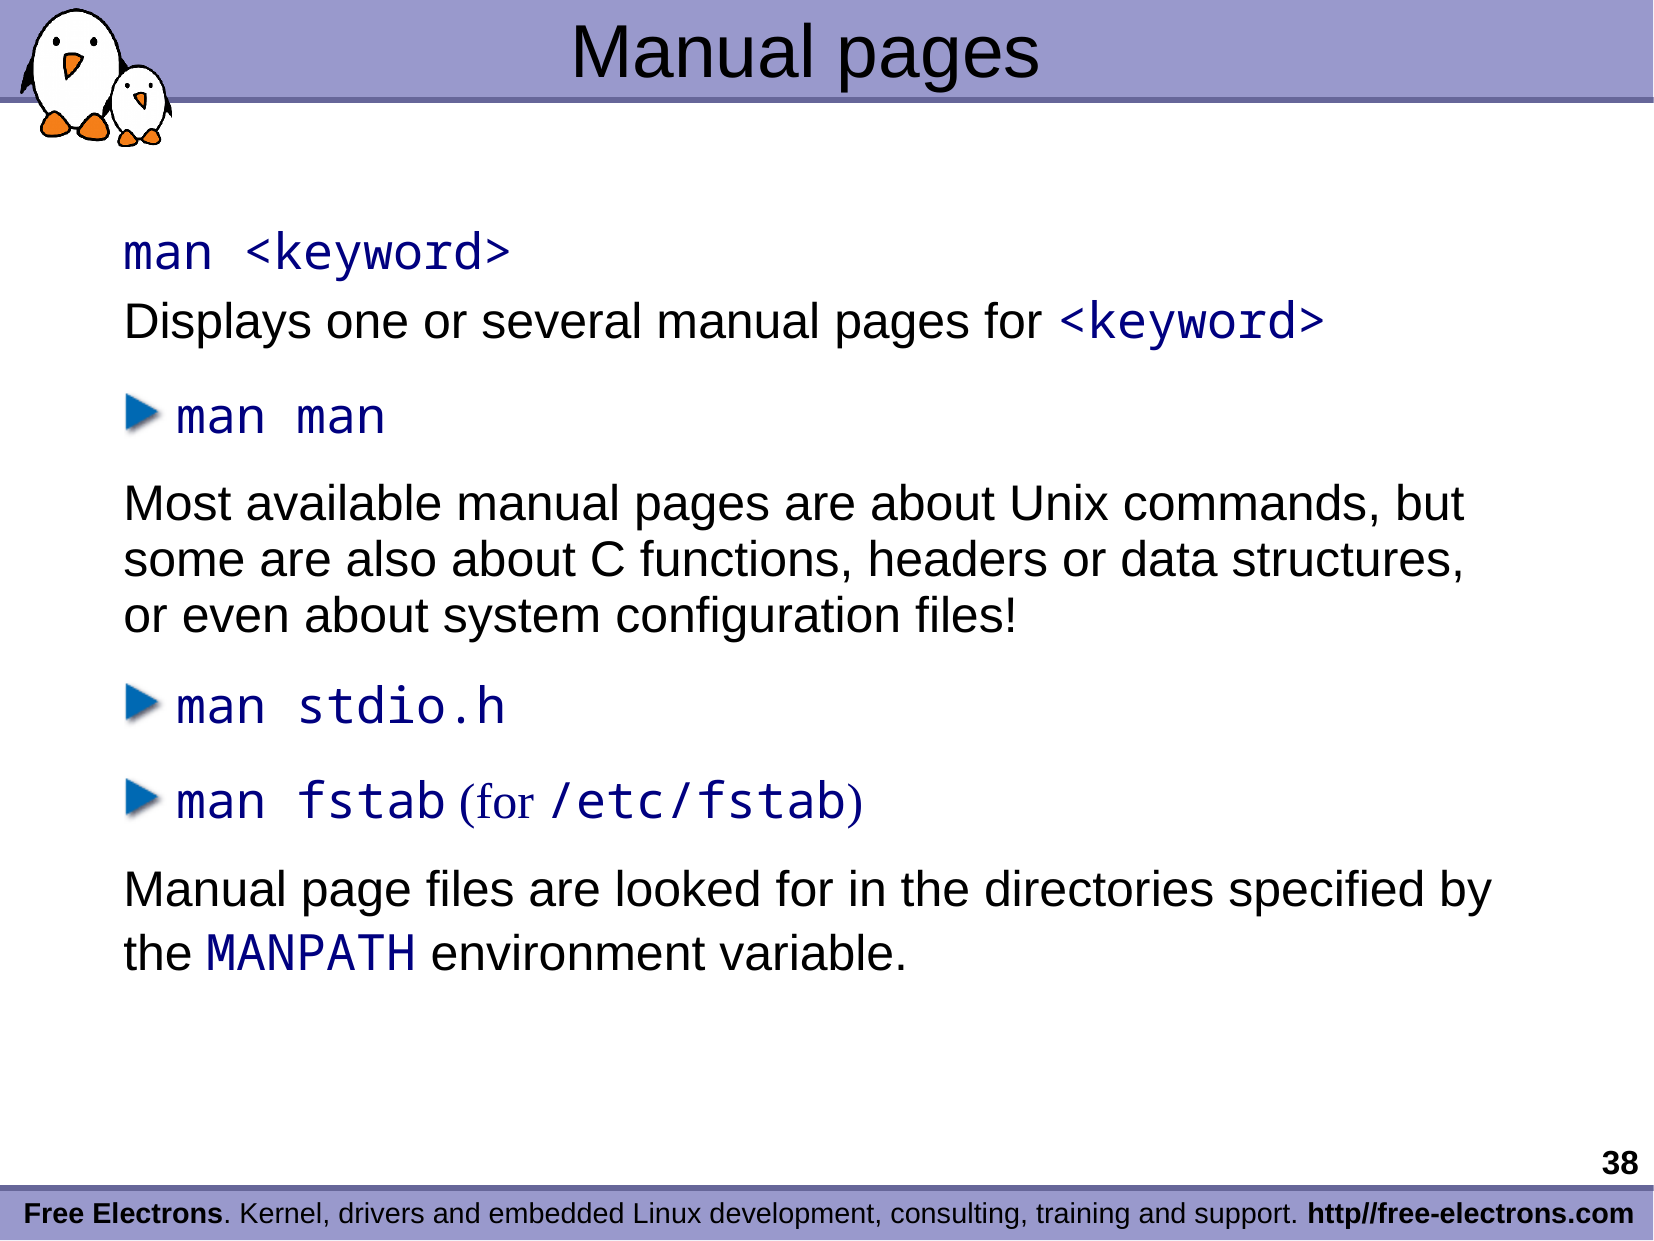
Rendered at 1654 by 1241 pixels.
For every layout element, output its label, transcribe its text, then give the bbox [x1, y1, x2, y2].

list man <keyword> Displays one or several manual pages for <keyword> man man Most available manual pages are about Unix commands, but some are also about C functions, headers or data structures, or even about system configuration files! man stdio.h man fstab (for /etc/fstab) Manual page files are looked for in the directories specified by the MANPATH environment variable. [105, 216, 1518, 1100]
title Manual pages [60, 0, 1551, 103]
picture [20, 8, 172, 147]
